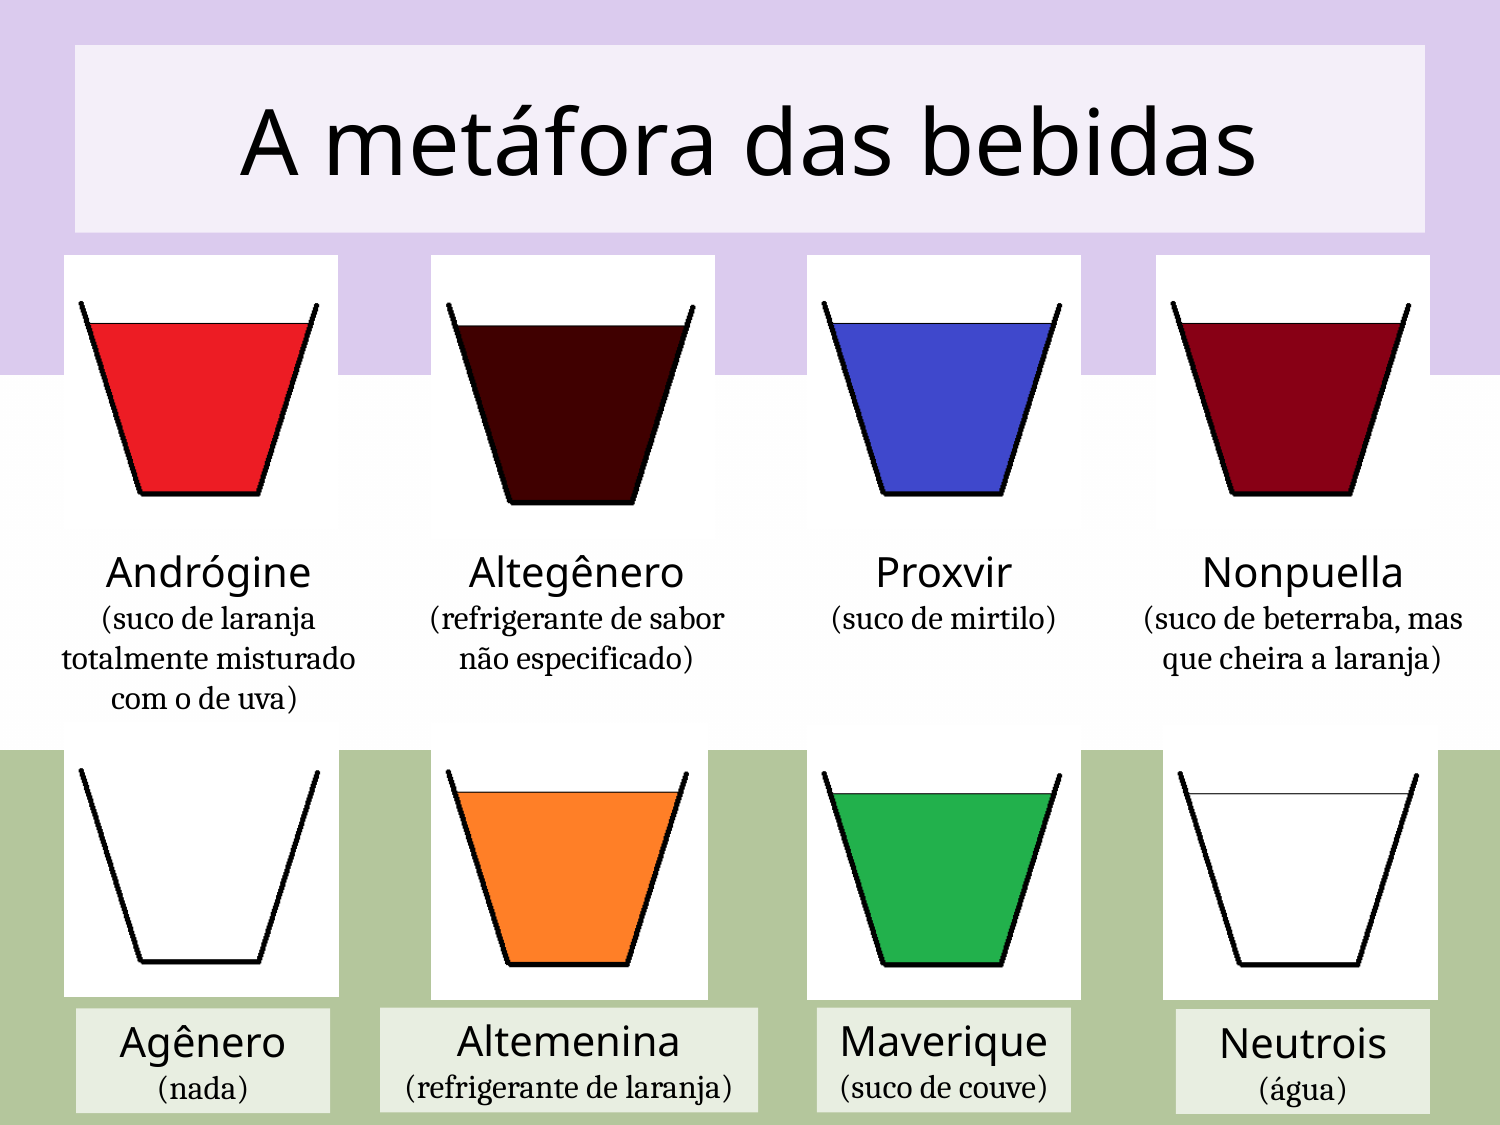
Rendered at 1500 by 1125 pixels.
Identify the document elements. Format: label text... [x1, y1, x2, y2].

picture [807, 725, 1081, 1000]
picture [1163, 725, 1438, 1000]
text_box Agênero (nada) [76, 1008, 331, 1114]
text_box Proxvir (suco de mirtilo) [778, 538, 1110, 644]
title A metáfora das bebidas [75, 45, 1425, 233]
text_box Maverique (suco de couve) [816, 1007, 1071, 1113]
picture [431, 255, 715, 538]
text_box Andrógine (suco de laranja totalmente misturado com o de uva) [29, 538, 388, 724]
text_box Altemenina (refrigerante de laranja) [380, 1007, 759, 1113]
picture [64, 255, 338, 529]
picture [807, 255, 1081, 529]
picture [1156, 255, 1430, 529]
text_box Neutrois (água) [1175, 1009, 1430, 1114]
picture [431, 723, 708, 1000]
text_box Nonpuella (suco de beterraba, mas que cheira a laranja) [1111, 538, 1495, 684]
text_box Altegênero (refrigerante de sabor não especificado) [387, 538, 766, 684]
picture [64, 722, 339, 997]
